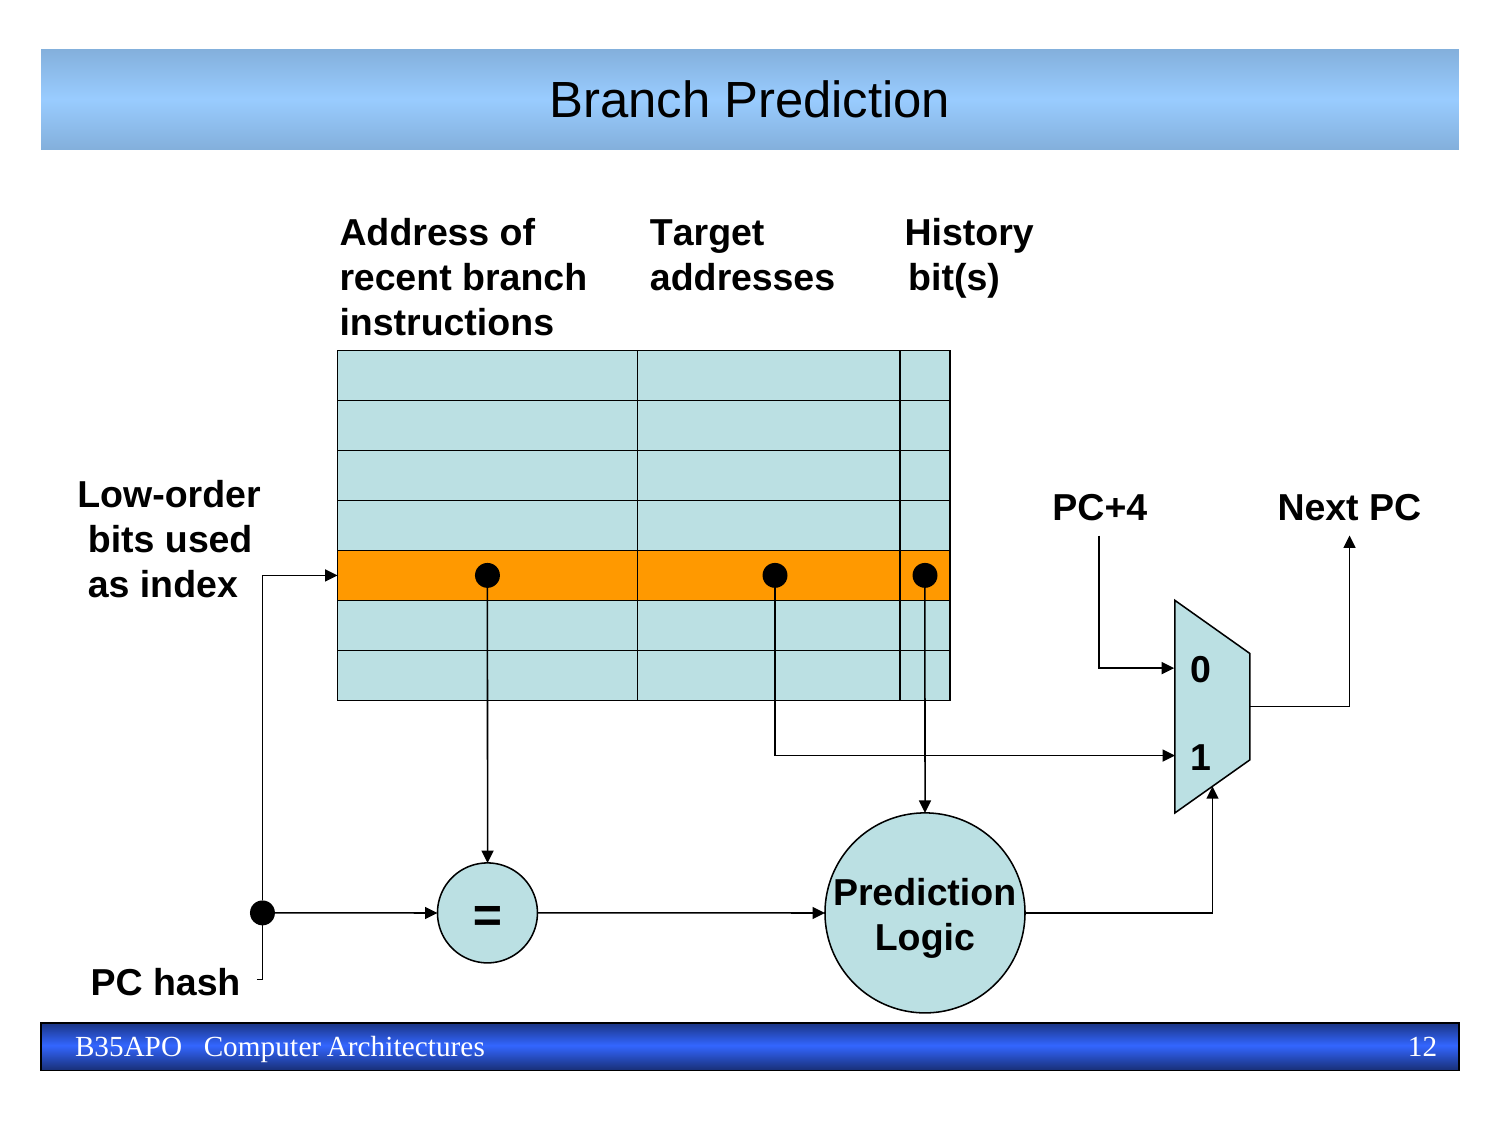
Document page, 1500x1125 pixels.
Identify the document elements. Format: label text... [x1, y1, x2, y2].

text_box Next PC [1262, 475, 1437, 536]
text_box [1174, 600, 1250, 777]
title Branch Prediction [41, 49, 1459, 150]
text_box PC hash [75, 950, 256, 1011]
text_box [249, 900, 275, 926]
text_box PC+4 [1037, 475, 1163, 536]
text_box Address of Target History recent branch addresses bit(s) instructions [324, 200, 1049, 351]
text_box = [437, 862, 538, 963]
text_box Low-order bits used as index [62, 462, 276, 613]
text_box Prediction Logic [825, 812, 1026, 1013]
text_box [337, 351, 950, 701]
text_box 0 [1175, 637, 1226, 698]
text_box [1174, 757, 1212, 813]
text_box 1 [1175, 725, 1226, 786]
